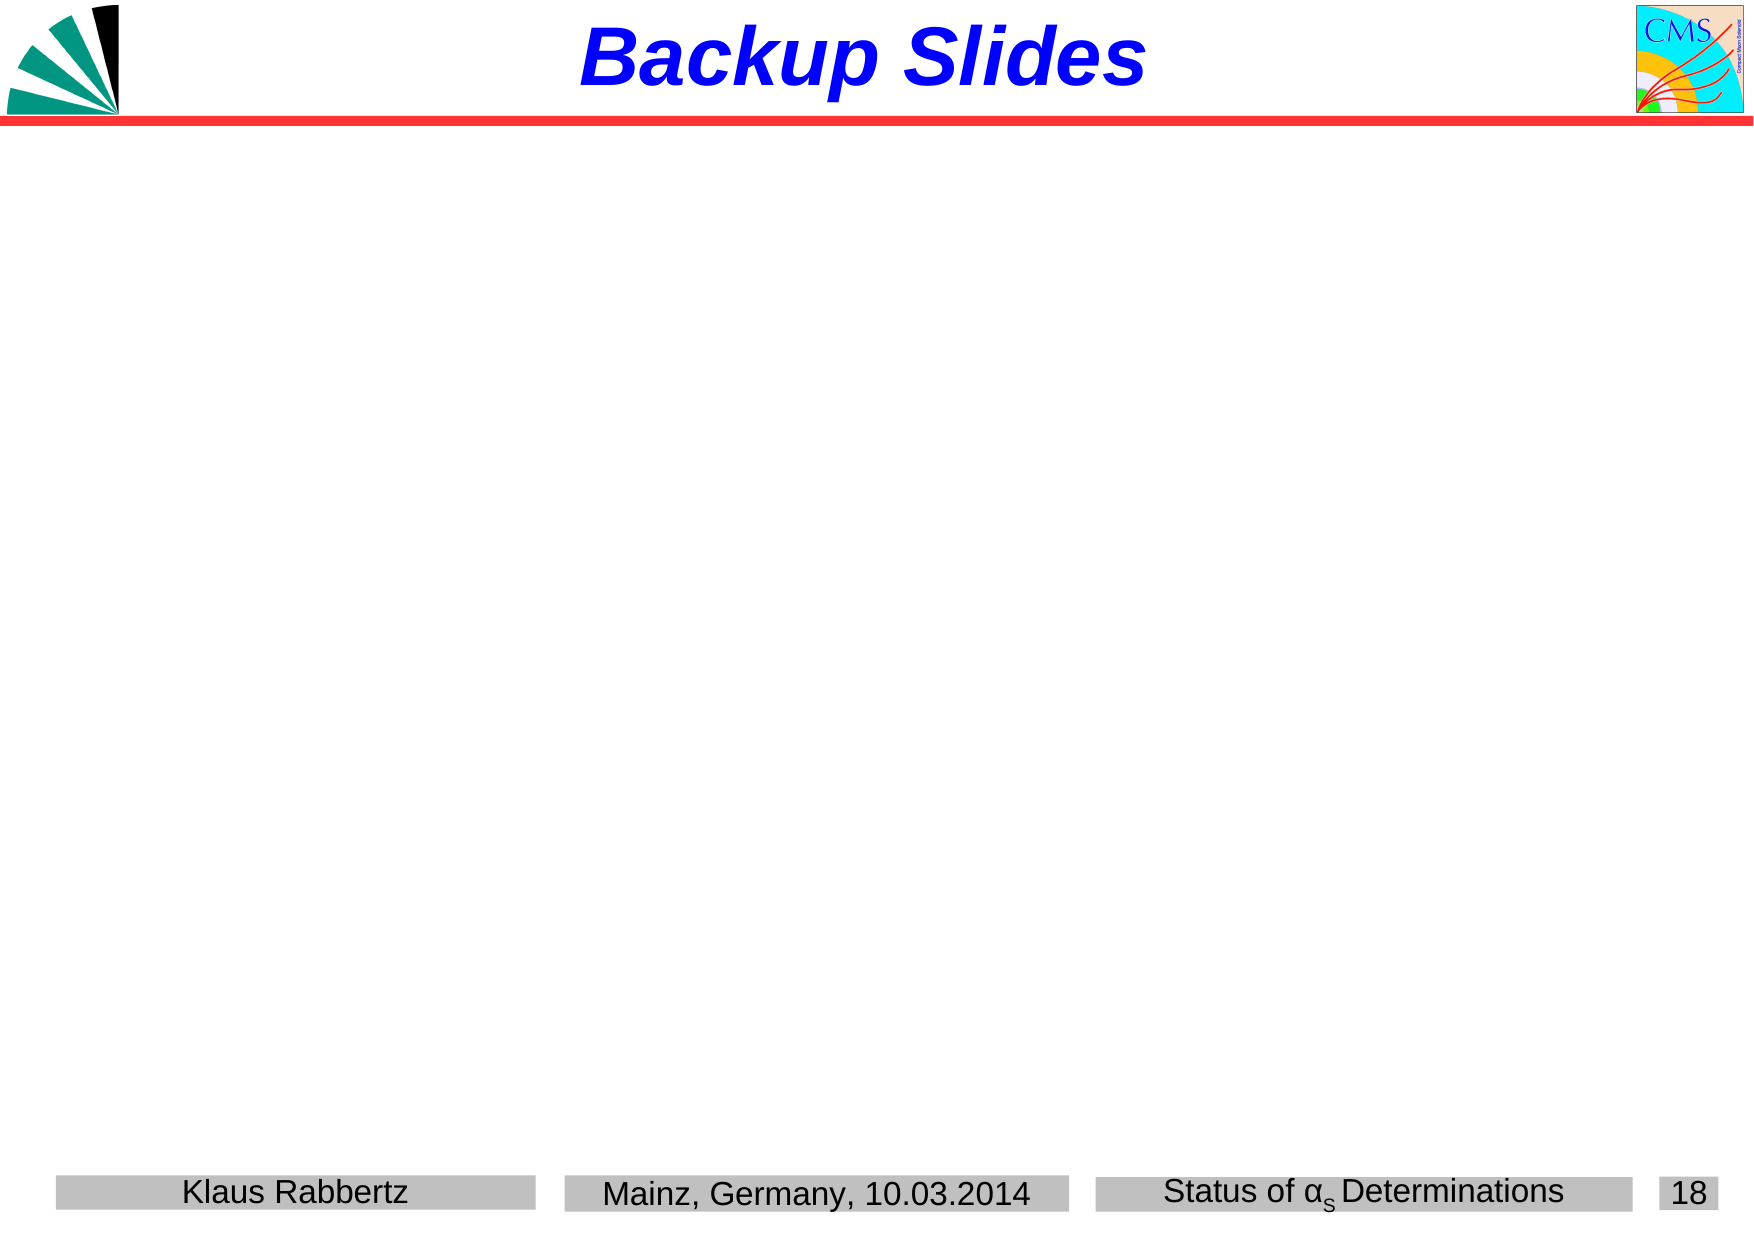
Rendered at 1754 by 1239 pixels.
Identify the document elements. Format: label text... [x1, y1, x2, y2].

picture [1636, 5, 1744, 113]
title Backup Slides [123, 0, 1606, 114]
picture [7, 5, 119, 116]
